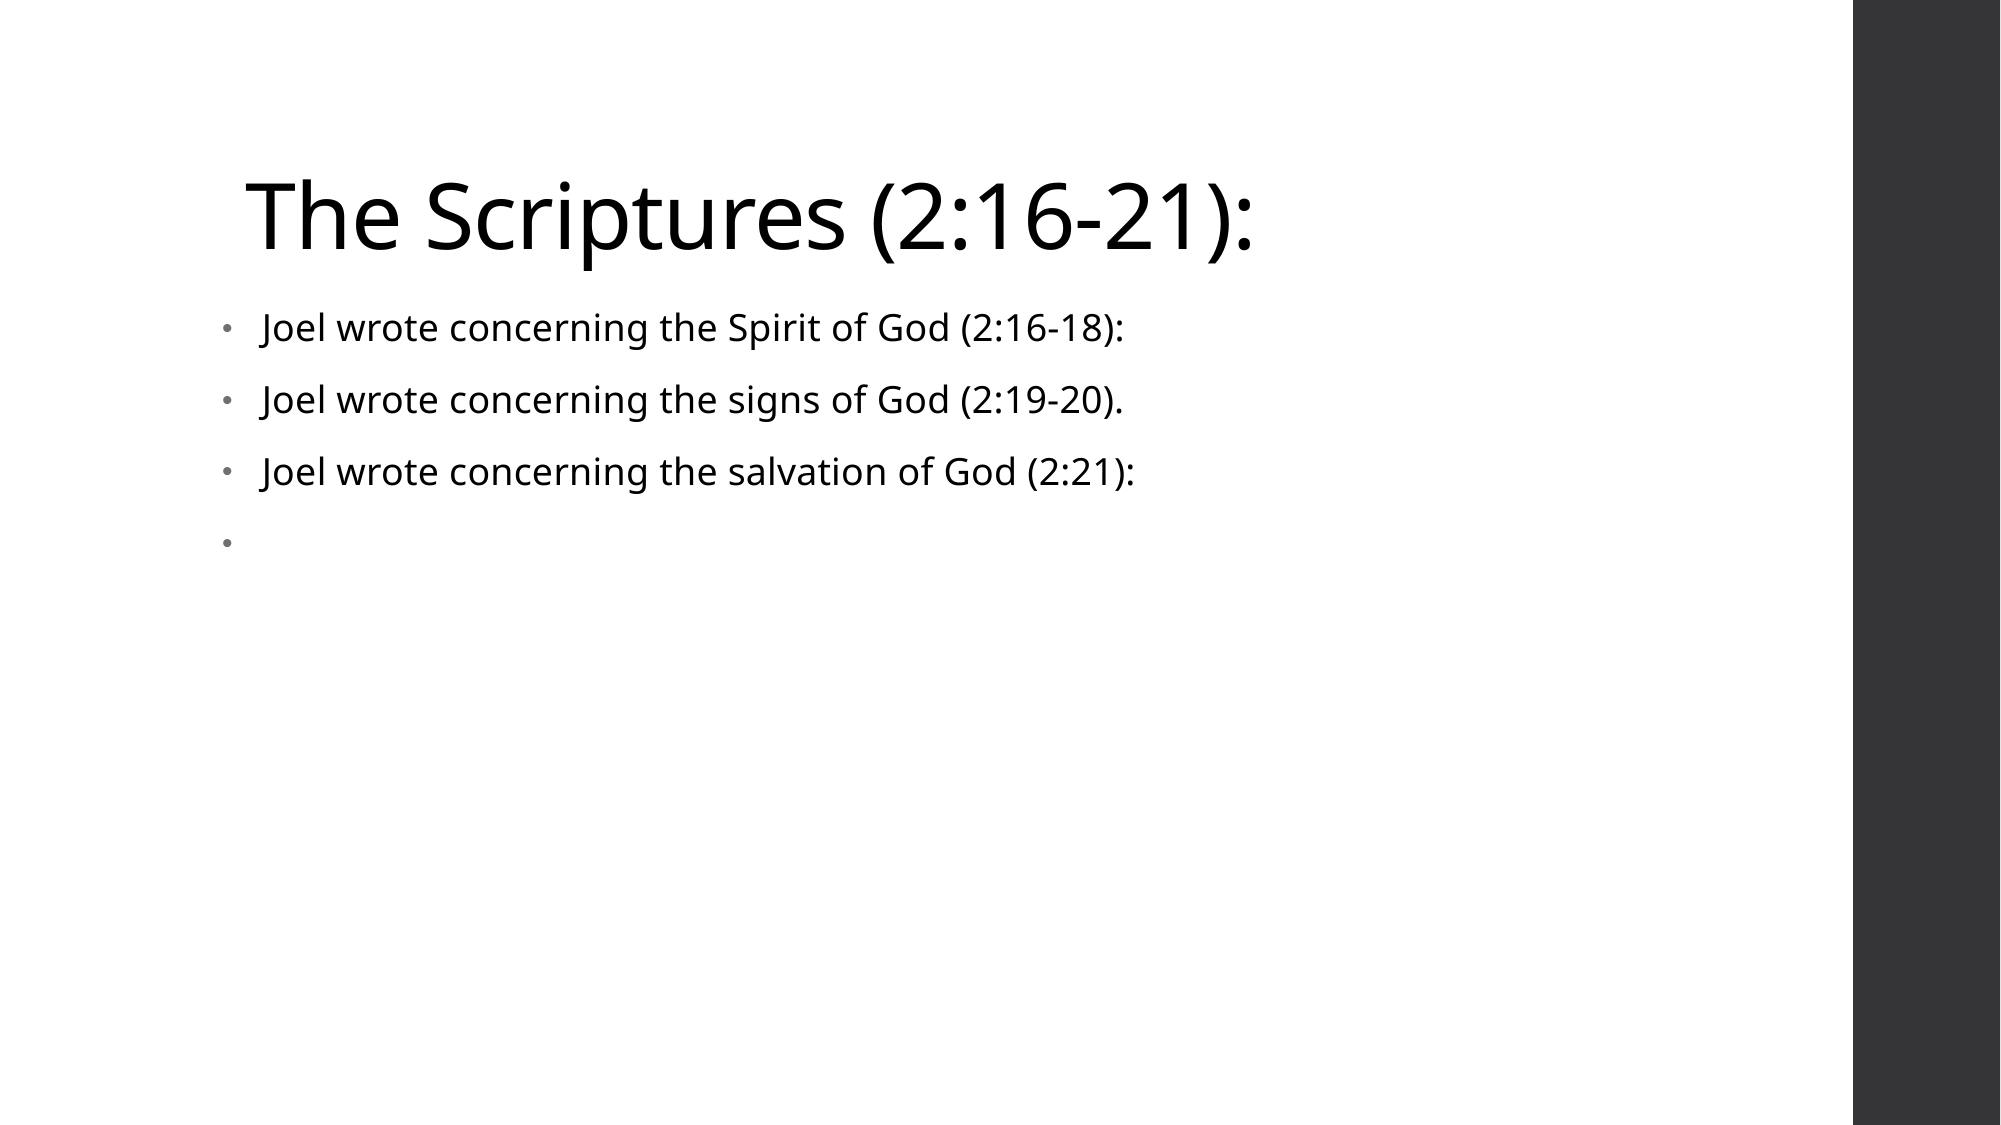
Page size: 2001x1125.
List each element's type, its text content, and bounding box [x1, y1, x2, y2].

list Joel wrote concerning the Spirit of God (2:16-18): Joel wrote concerning the signs of God (2:19-20). Joel wrote concerning the salvation of God (2:21): [206, 299, 1617, 1014]
title The Scriptures (2:16-21): [206, 60, 1797, 278]
